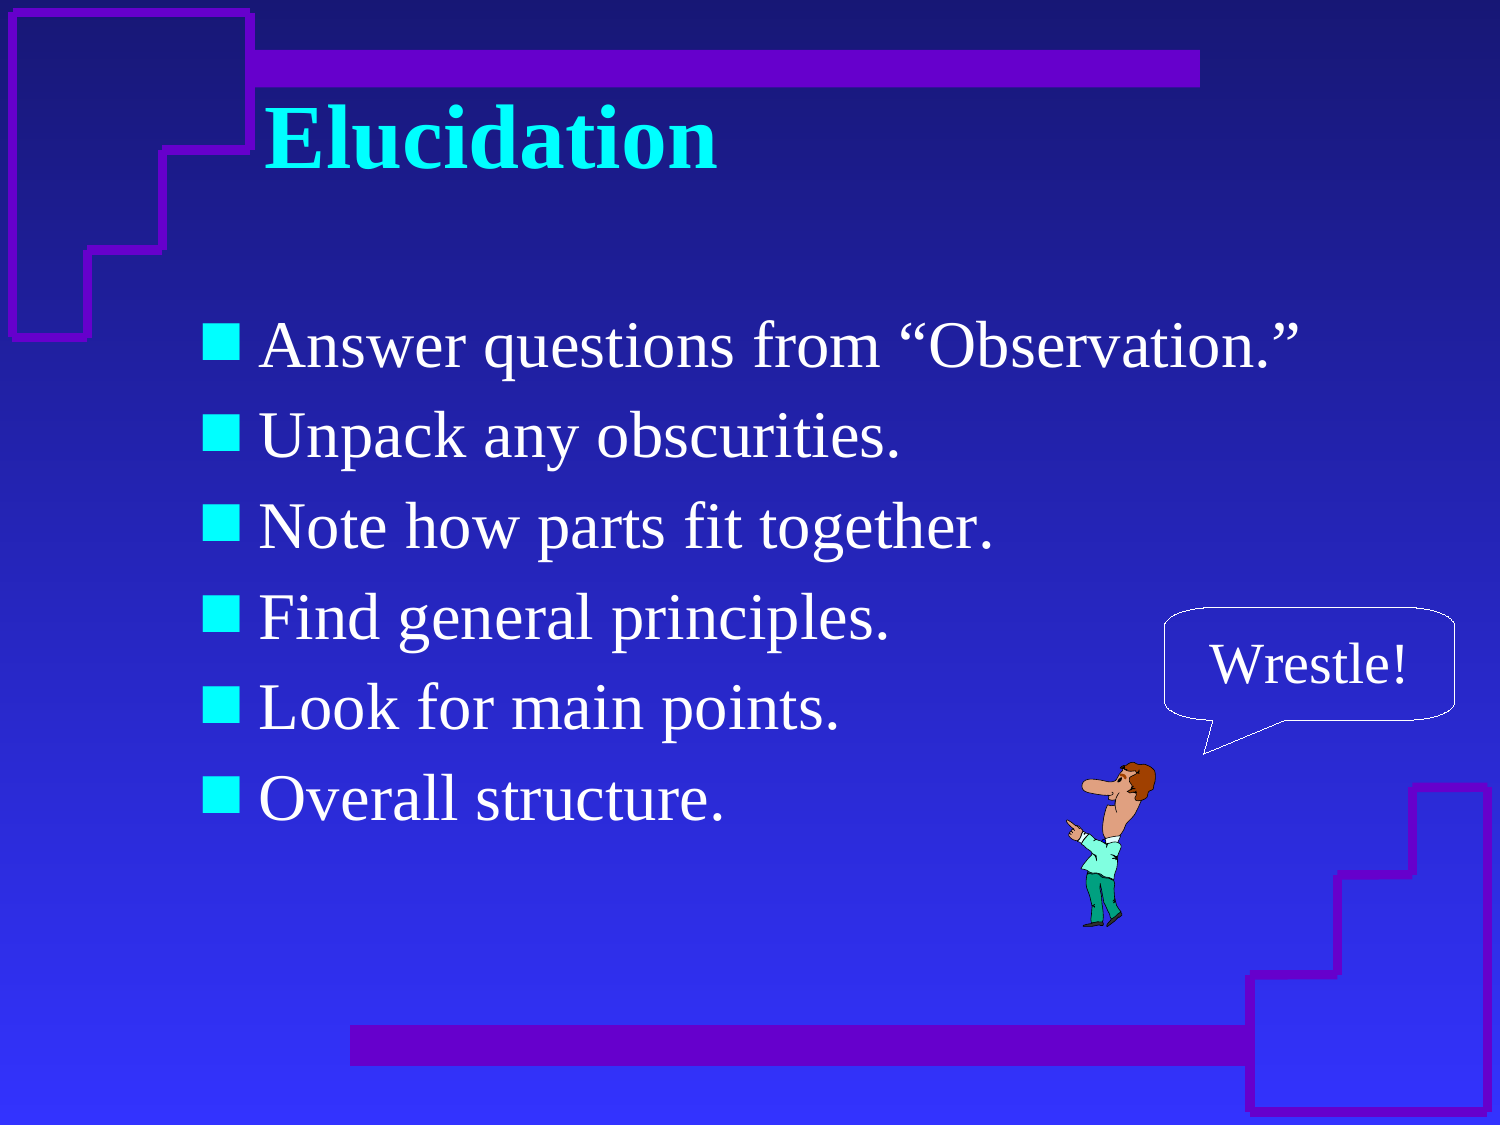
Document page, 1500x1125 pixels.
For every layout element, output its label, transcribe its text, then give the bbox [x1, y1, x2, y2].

list Answer questions from “Observation.” Unpack any obscurities. Note how parts fit together. Find general principles. Look for main points. Overall structure. [187, 299, 1463, 1088]
chart [1065, 761, 1157, 928]
title Elucidation [249, 74, 1450, 201]
text_box Wrestle! [1164, 607, 1455, 755]
